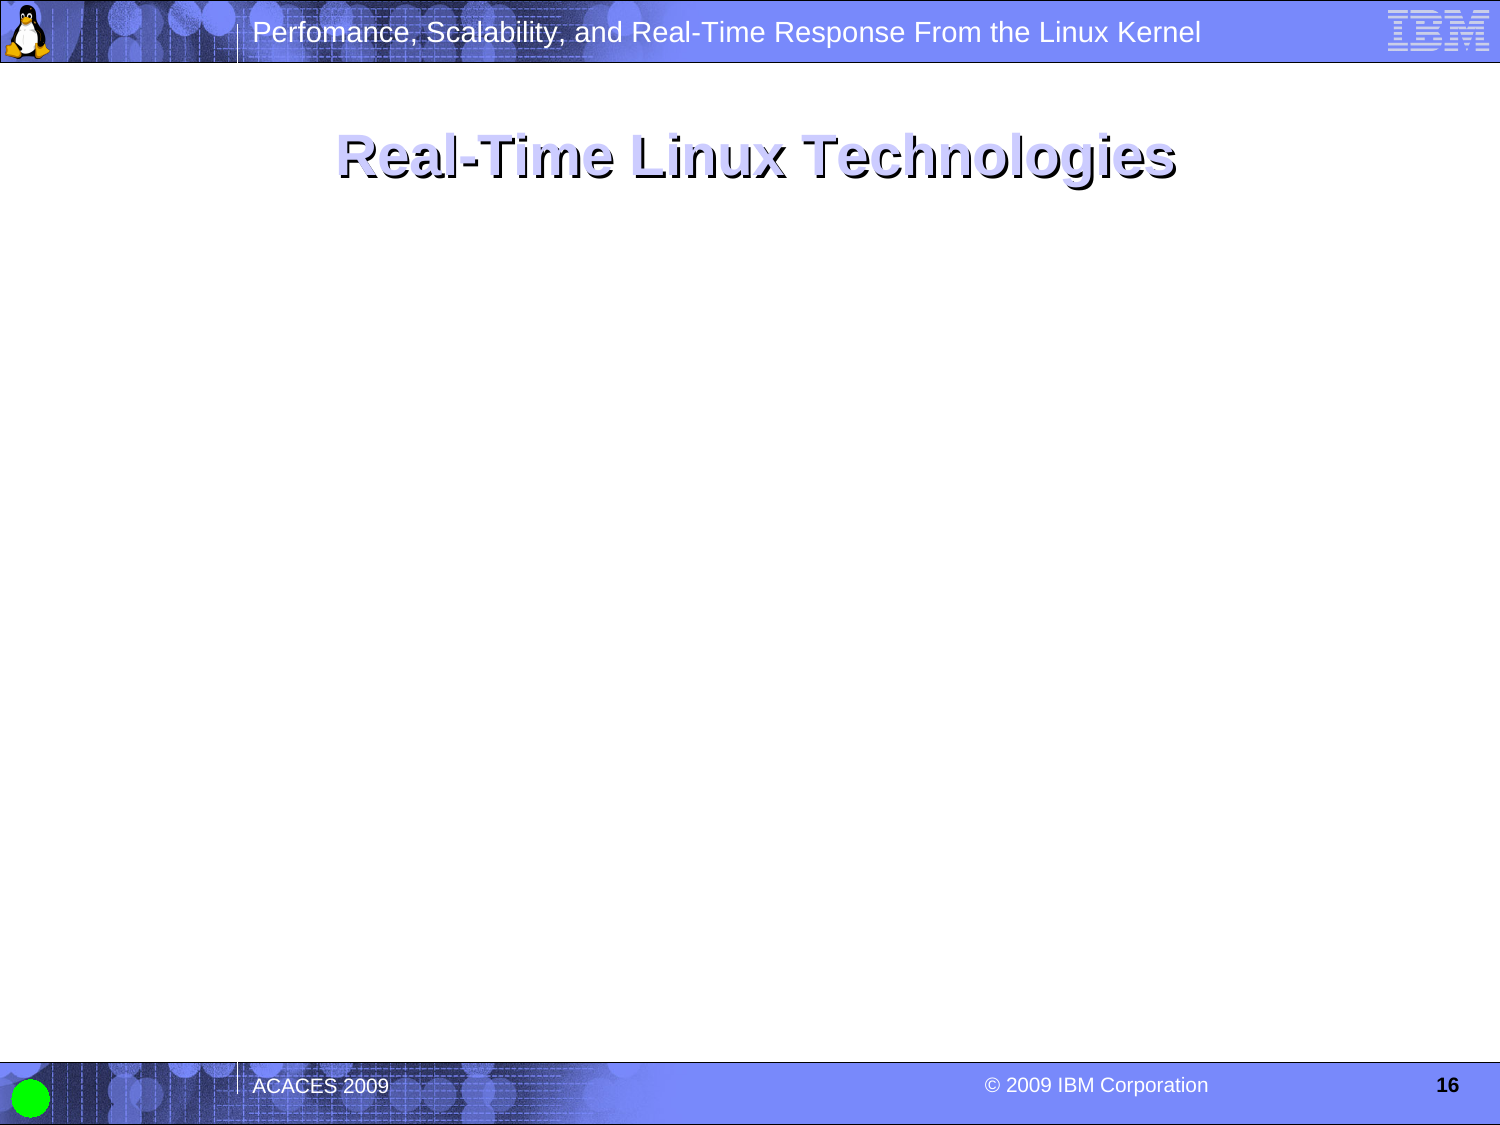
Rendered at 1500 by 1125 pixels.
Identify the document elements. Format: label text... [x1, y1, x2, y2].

picture [1, 1, 1500, 62]
picture [0, 1063, 1500, 1124]
title Real-Time Linux Technologies [79, 124, 1433, 192]
text_box [11, 1079, 50, 1118]
